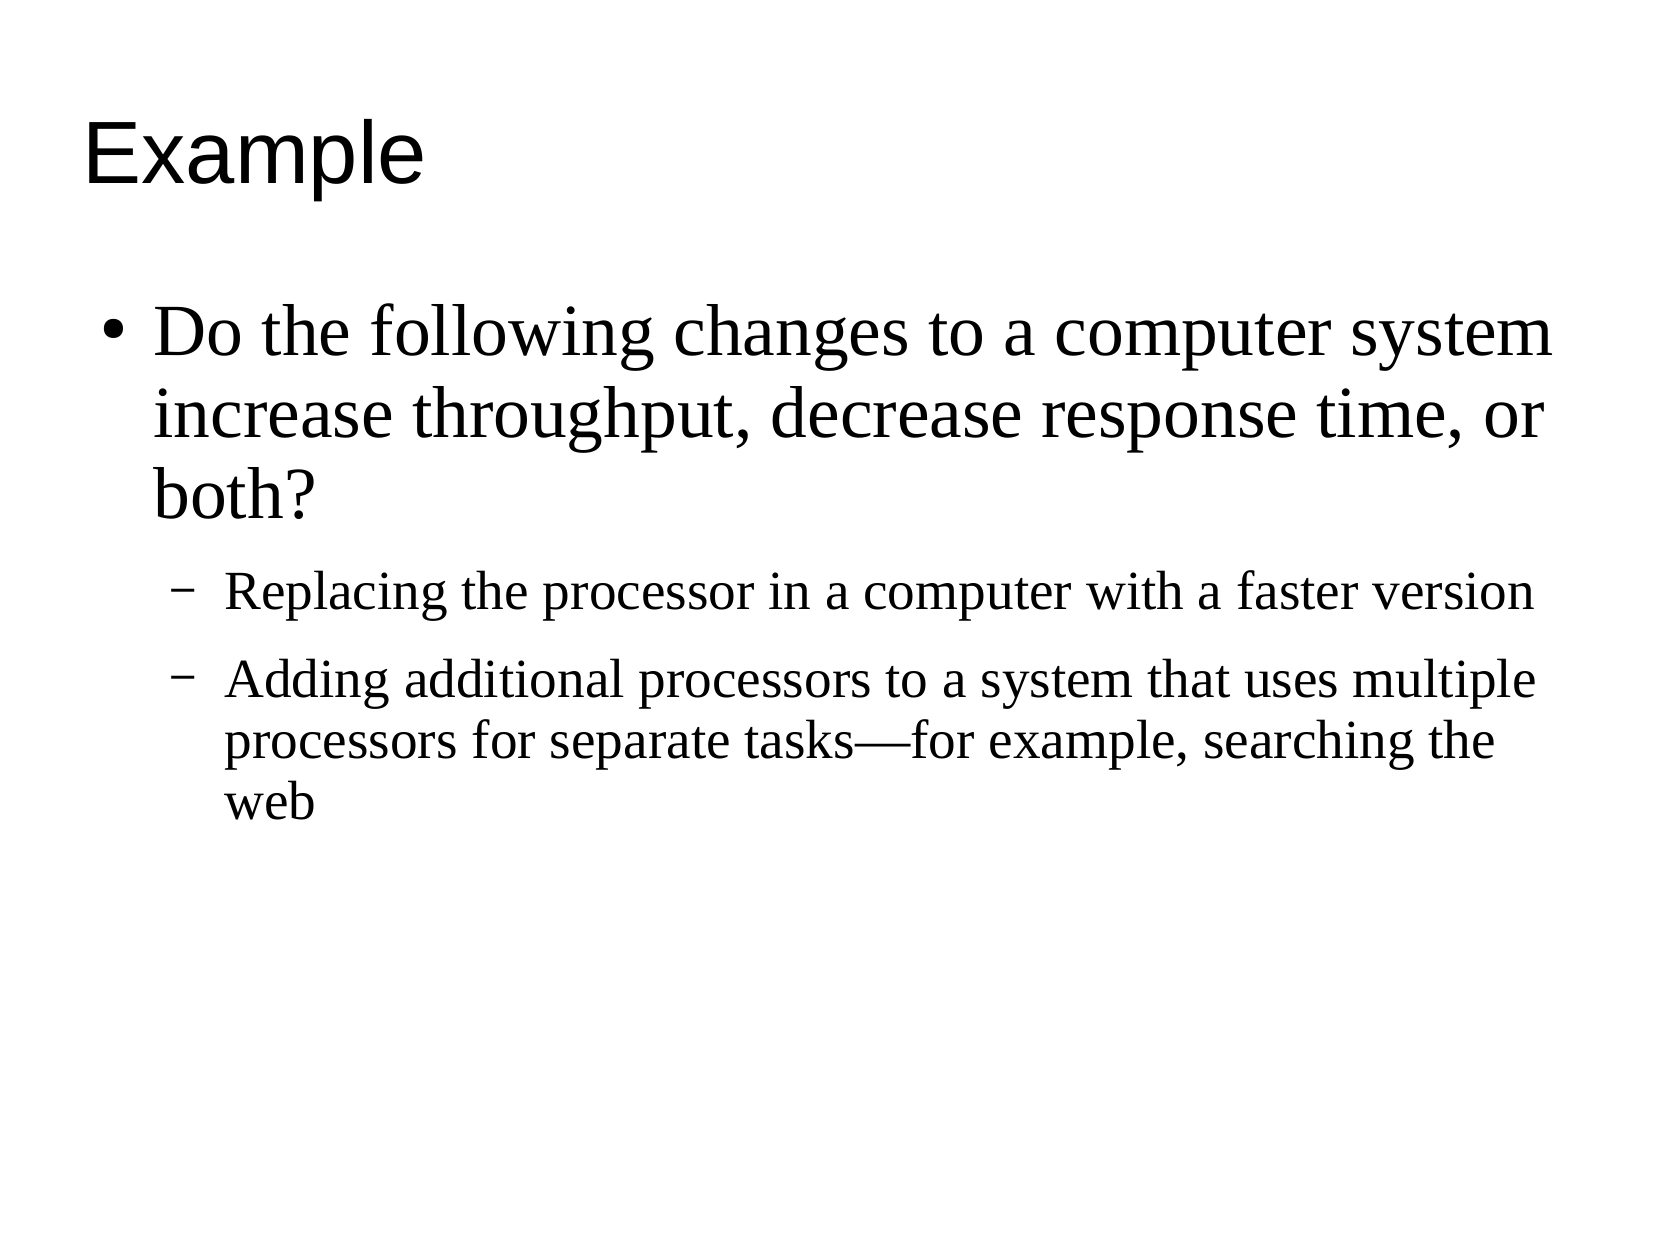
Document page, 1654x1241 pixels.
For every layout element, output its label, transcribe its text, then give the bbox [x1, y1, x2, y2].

text_box [82, 290, 1571, 1010]
title Example [82, 49, 1571, 257]
